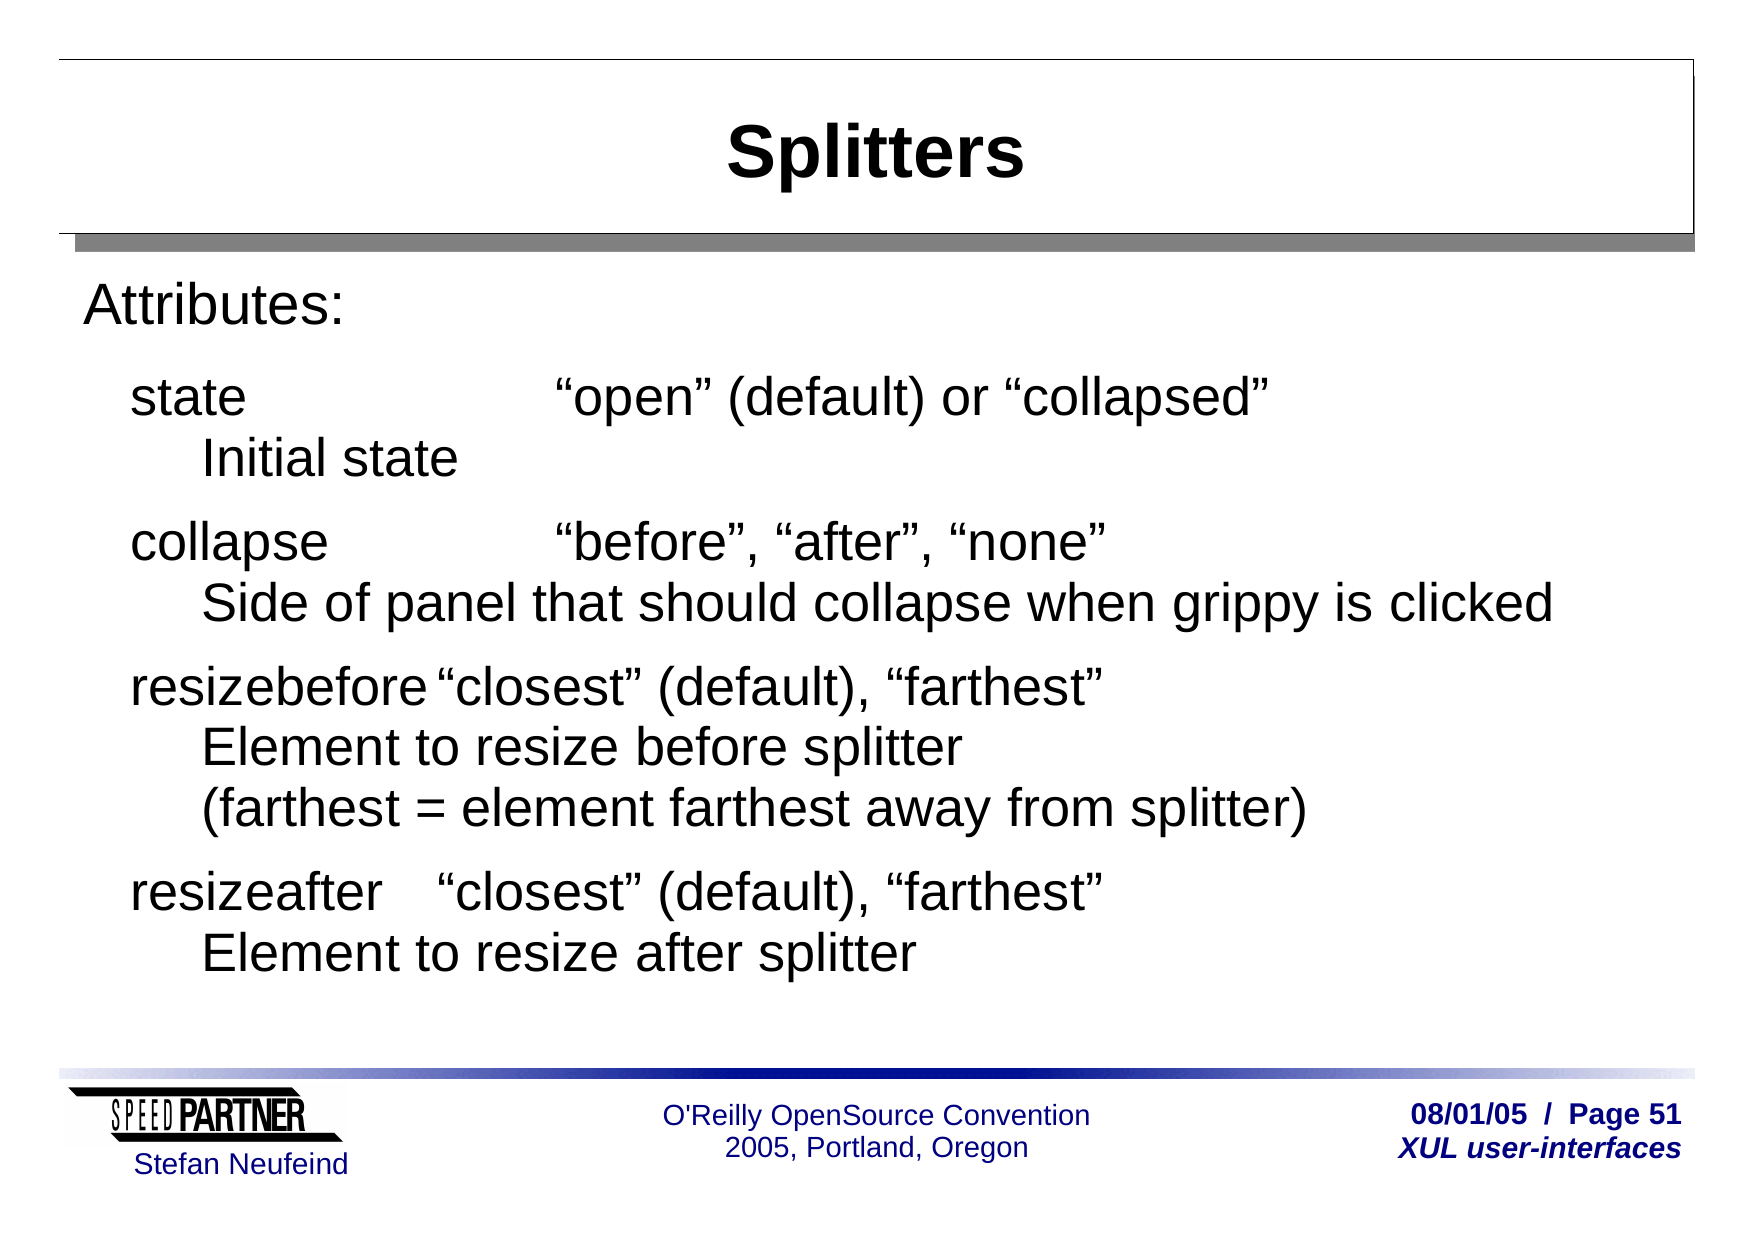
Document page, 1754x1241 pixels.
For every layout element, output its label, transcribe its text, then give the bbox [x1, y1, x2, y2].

picture [64, 1082, 348, 1146]
title Splitters [59, 59, 1695, 244]
picture [59, 1068, 1695, 1079]
list Attributes: state “open” (default) or “collapsed” Initial state collapse “before”, “after”, “none” Side of panel that should collapse when grippy is clicked resizebefore “closest” (default), “farthest” Element to resize before splitter (farthest = element farthest away from splitter) resizeafter “closest” (default), “farthest” Element to resize after splitter [71, 272, 1695, 1055]
